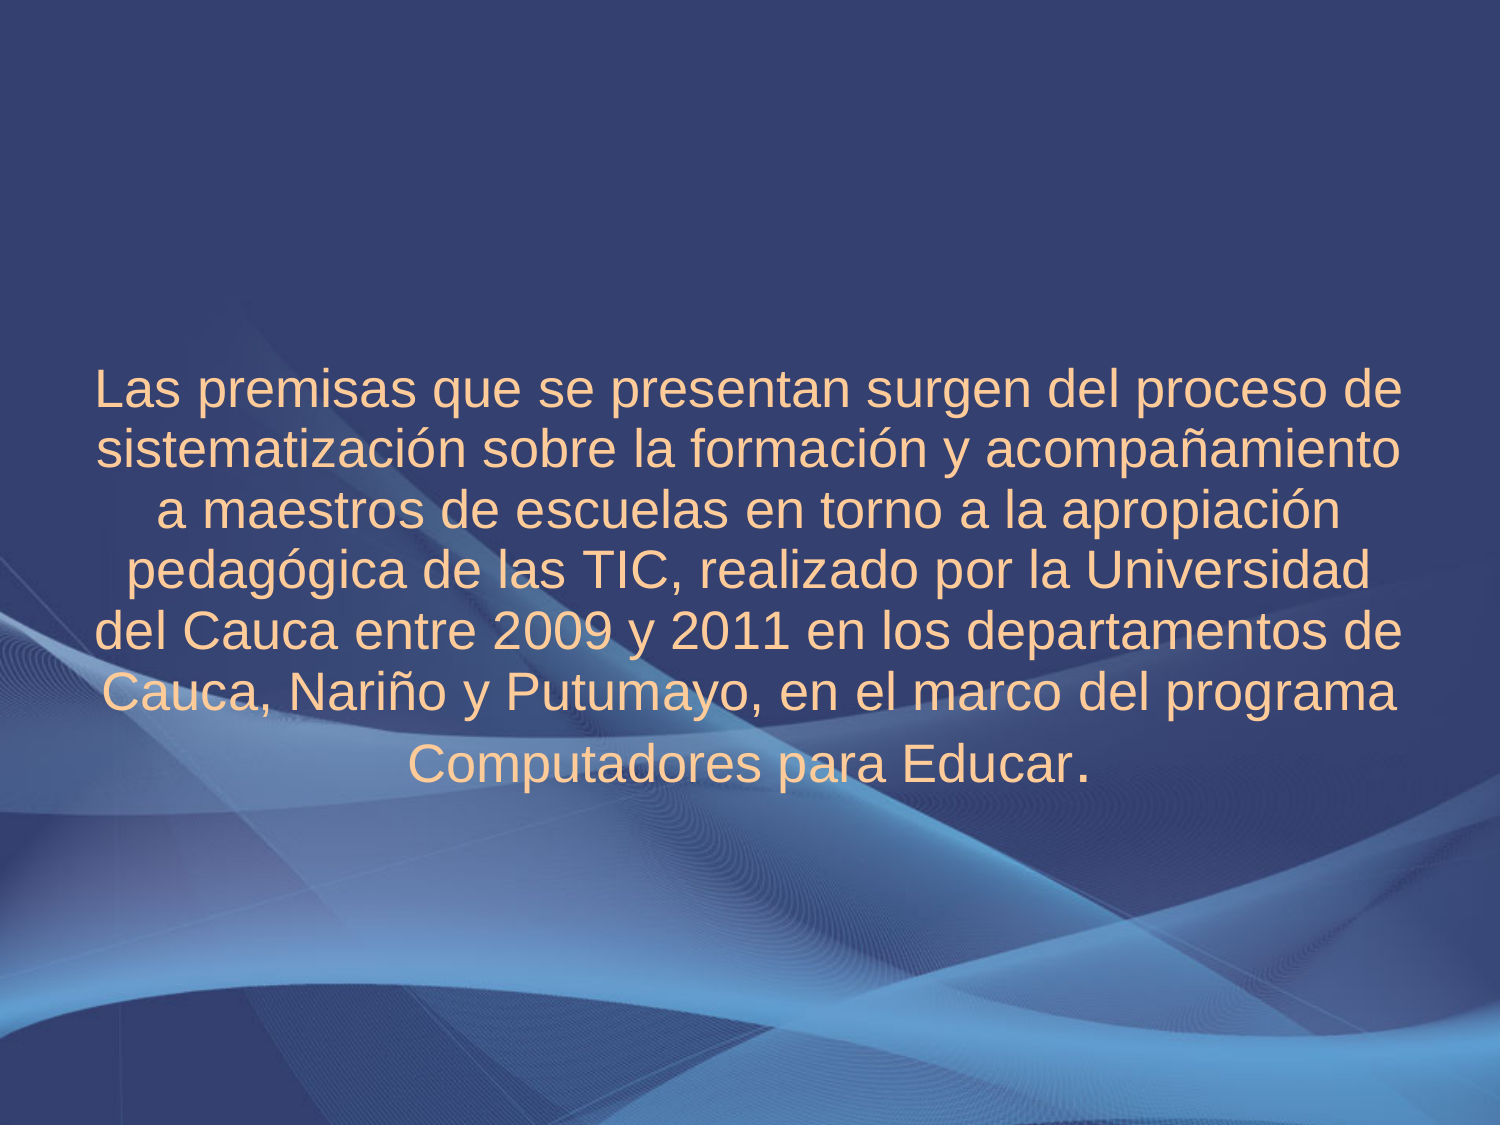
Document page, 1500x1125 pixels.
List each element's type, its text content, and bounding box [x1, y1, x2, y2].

subtitle Las premisas que se presentan surgen del proceso de sistematización sobre la formación y acompañamiento a maestros de escuelas en torno a la apropiación pedagógica de las TIC, realizado por la Universidad del Cauca entre 2009 y 2011 en los departamentos de Cauca, Nariño y Putumayo, en el marco del programa Computadores para Educar. [82, 62, 1418, 1093]
picture [0, 0, 1500, 1125]
